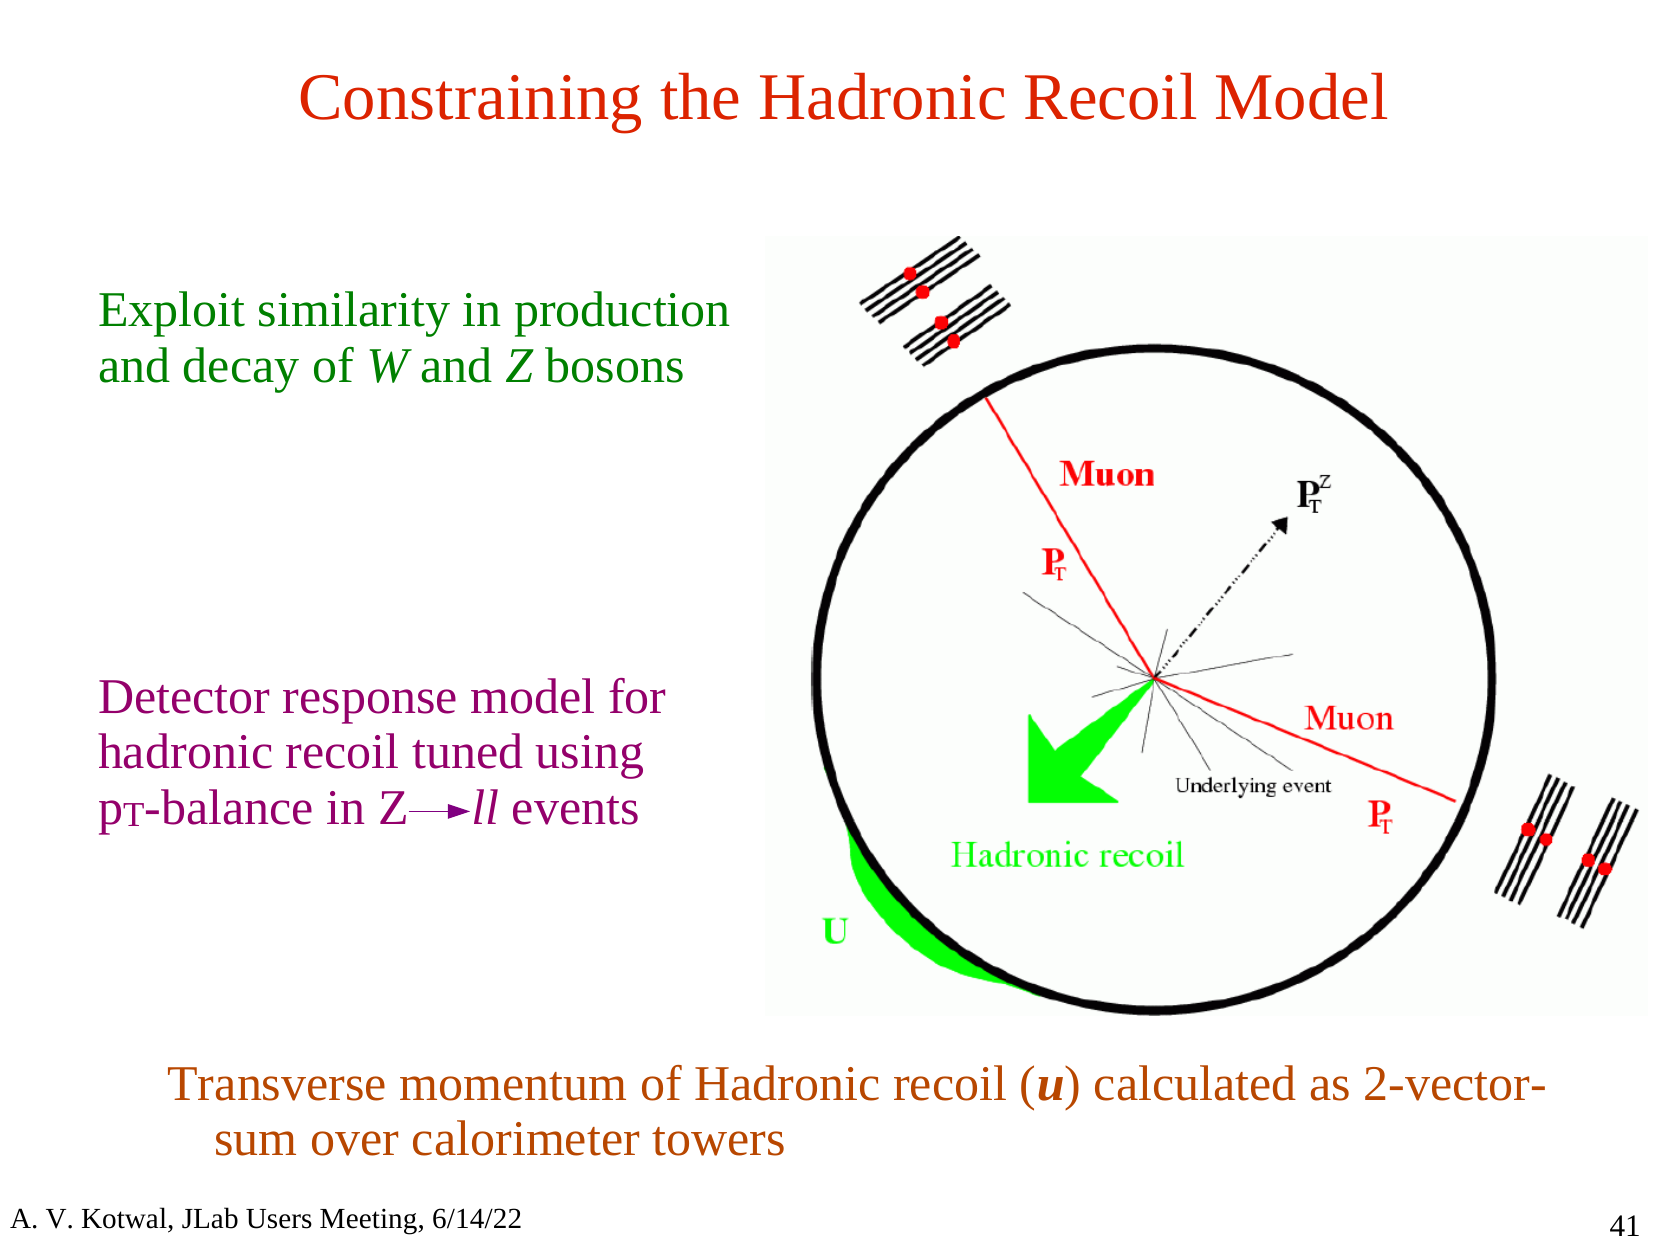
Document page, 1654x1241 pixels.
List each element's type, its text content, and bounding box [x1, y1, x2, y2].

title Constraining the Hadronic Recoil Model [103, 43, 1586, 151]
text_box Transverse momentum of Hadronic recoil (u) calculated as 2-vector-sum over calorimeter towers [72, 1055, 1581, 1171]
picture [765, 236, 1648, 1016]
text_box Exploit similarity in production and decay of W and Z bosons Detector response model for hadronic recoil tuned using pT-balance in Z ll events [98, 282, 774, 1035]
